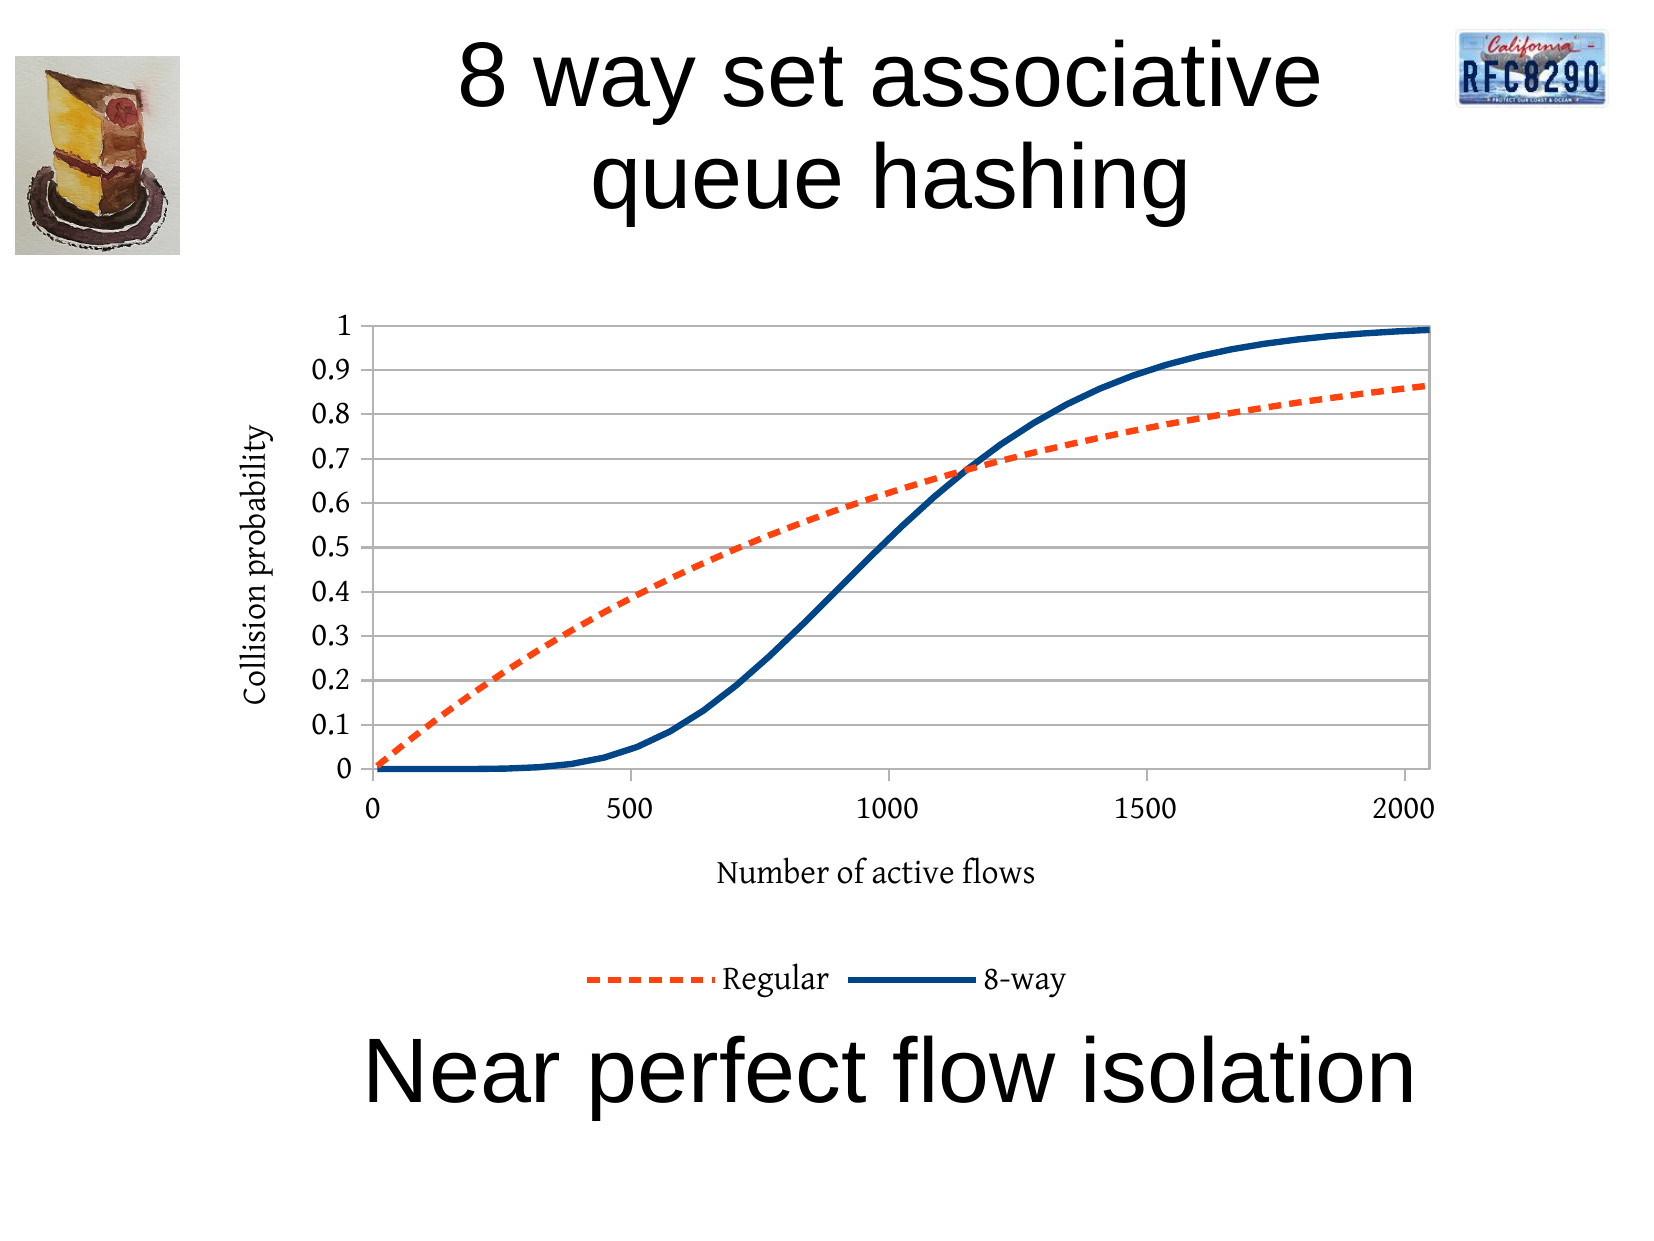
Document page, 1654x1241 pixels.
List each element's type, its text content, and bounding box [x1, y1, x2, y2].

picture [188, 290, 1466, 915]
picture [15, 56, 180, 256]
title Near perfect flow isolation [146, 915, 1636, 1227]
title 8 way set associative queue hashing [146, 0, 1636, 282]
picture [1455, 29, 1609, 108]
